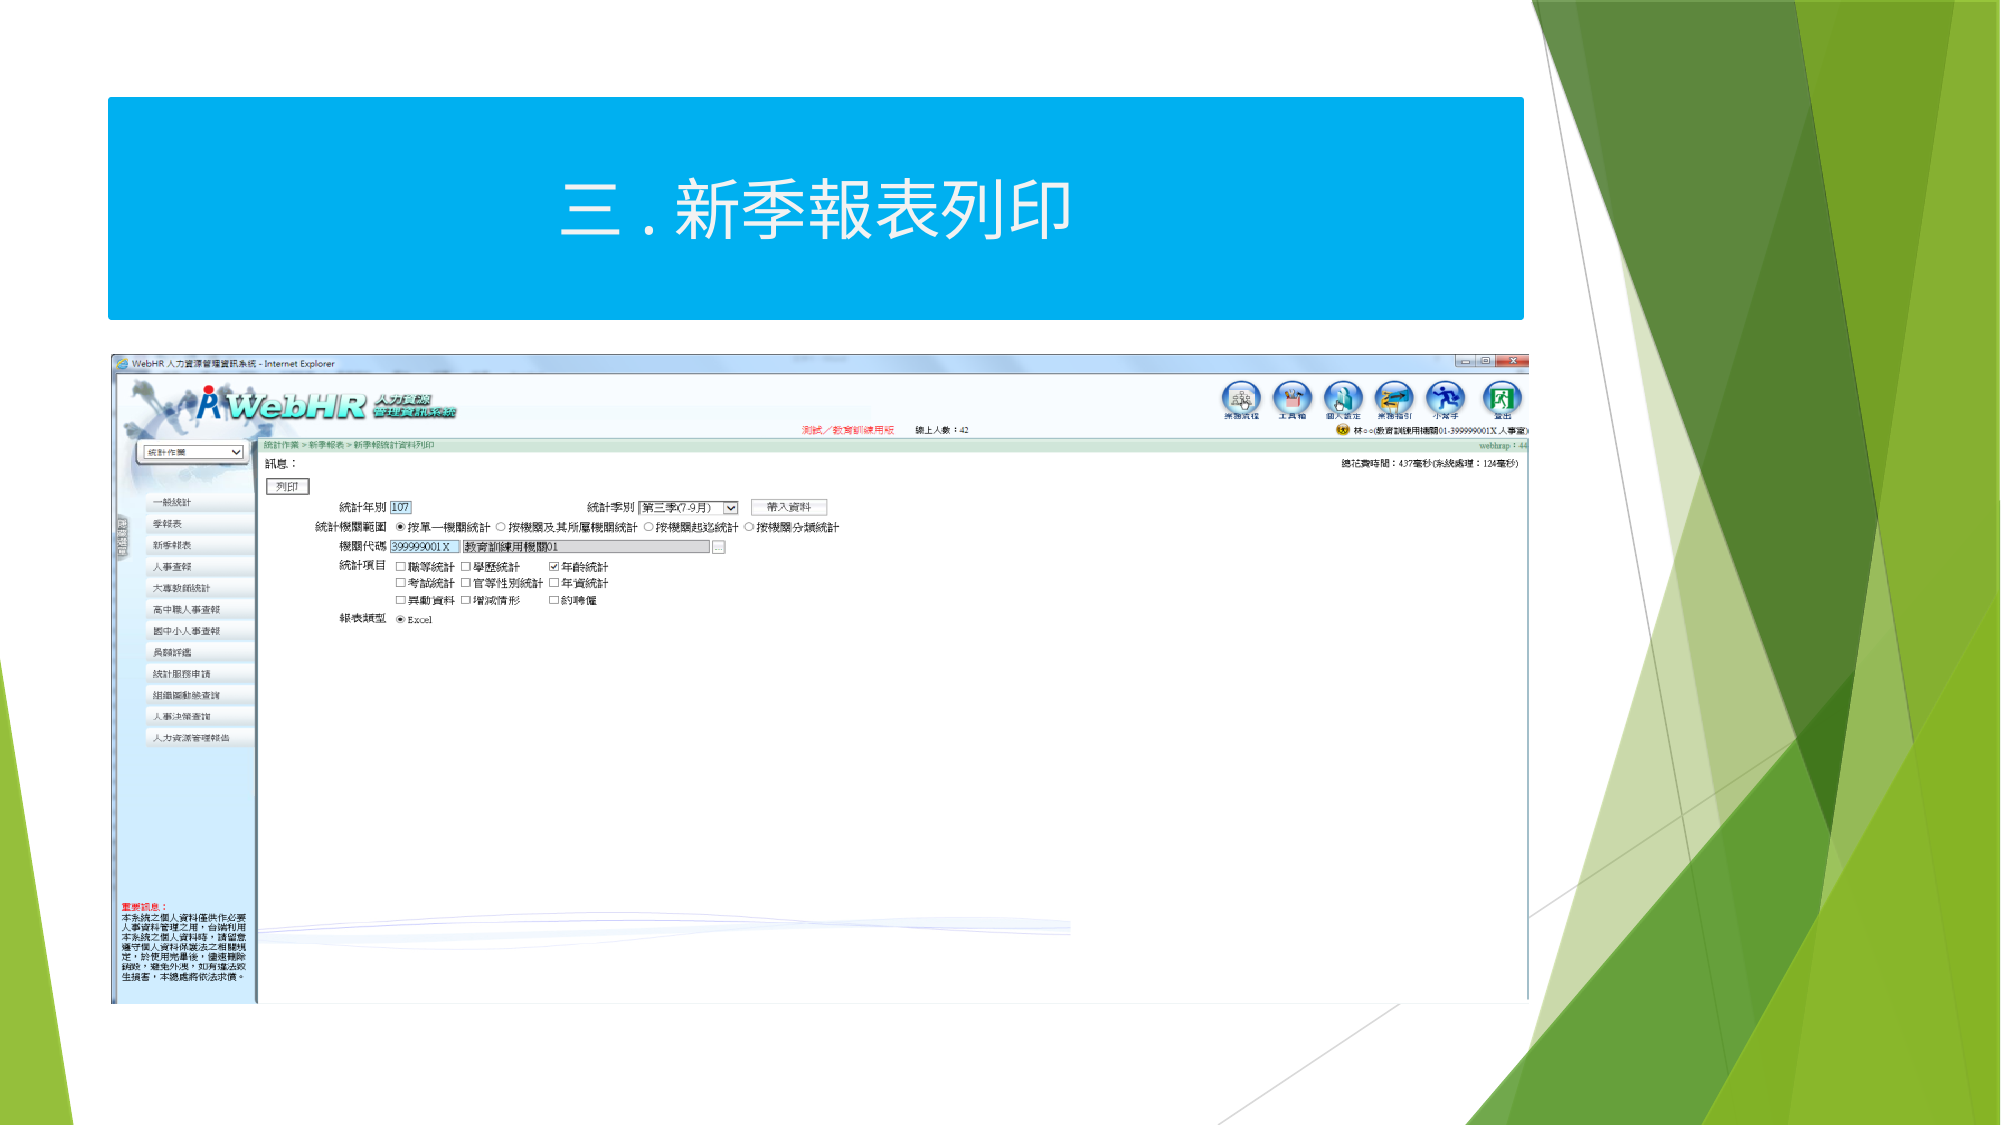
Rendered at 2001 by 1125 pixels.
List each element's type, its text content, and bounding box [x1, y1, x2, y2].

picture [111, 354, 1529, 1004]
title 三.新季報表列印 [111, 99, 1522, 317]
